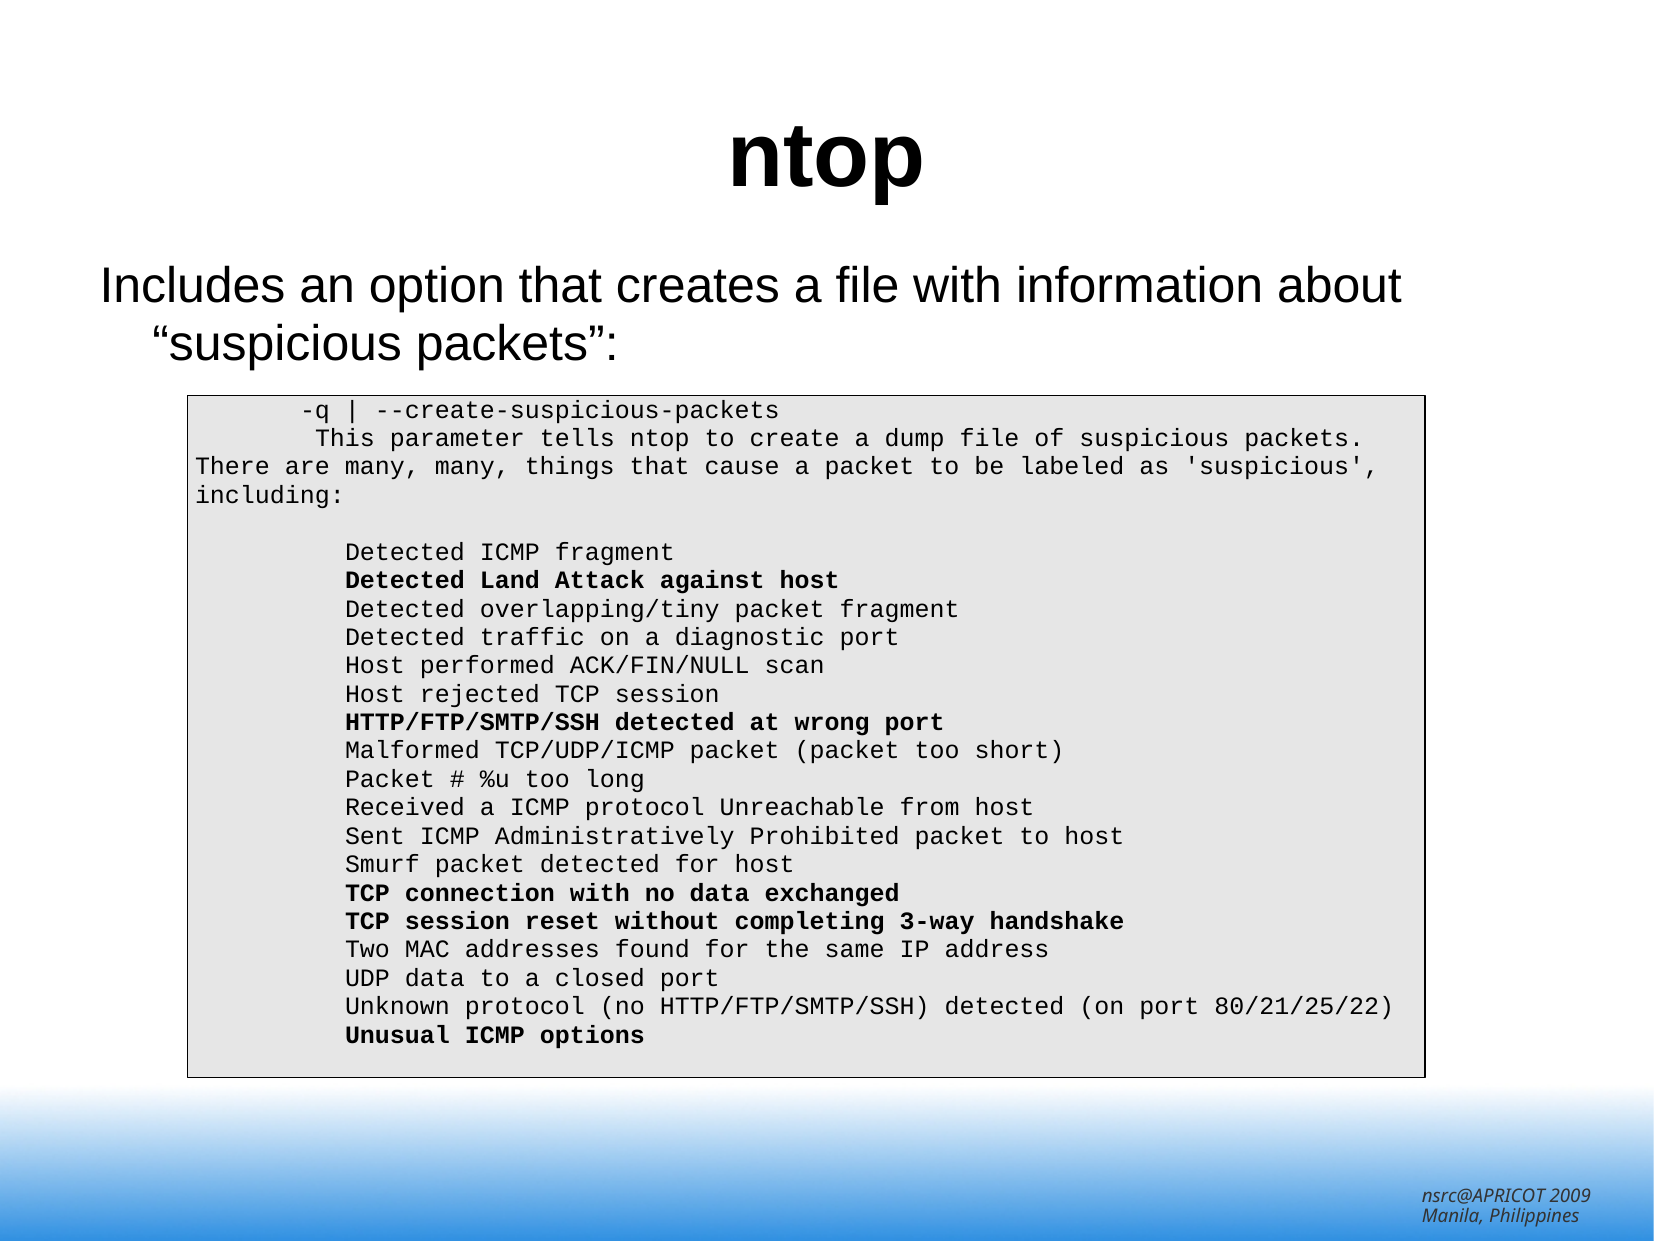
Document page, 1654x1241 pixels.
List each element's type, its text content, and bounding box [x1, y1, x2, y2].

list Includes an option that creates a file with information about “suspicious packets”: [82, 254, 1571, 415]
picture [0, 1083, 1654, 1241]
title ntop [82, 49, 1571, 254]
text_box -q | --create-suspicious-packets This parameter tells ntop to create a dump file of suspicious packets. There are many, many, things that cause a packet to be labeled as 'suspicious', including: Detected ICMP fragment Detected Land Attack against host Detected overlapping/tiny packet fragment Detected traffic on a diagnostic port Host performed ACK/FIN/NULL scan Host rejected TCP session HTTP/FTP/SMTP/SSH detected at wrong port Malformed TCP/UDP/ICMP packet (packet too short)‏ Packet # %u too long Received a ICMP protocol Unreachable from host Sent ICMP Administratively Prohibited packet to host Smurf packet detected for host TCP connection with no data exchanged TCP session reset without completing 3-way handshake Two MAC addresses found for the same IP address UDP data to a closed port Unknown protocol (no HTTP/FTP/SMTP/SSH) detected (on port 80/21/25/22)‏ Unusual ICMP options [187, 395, 1426, 1078]
